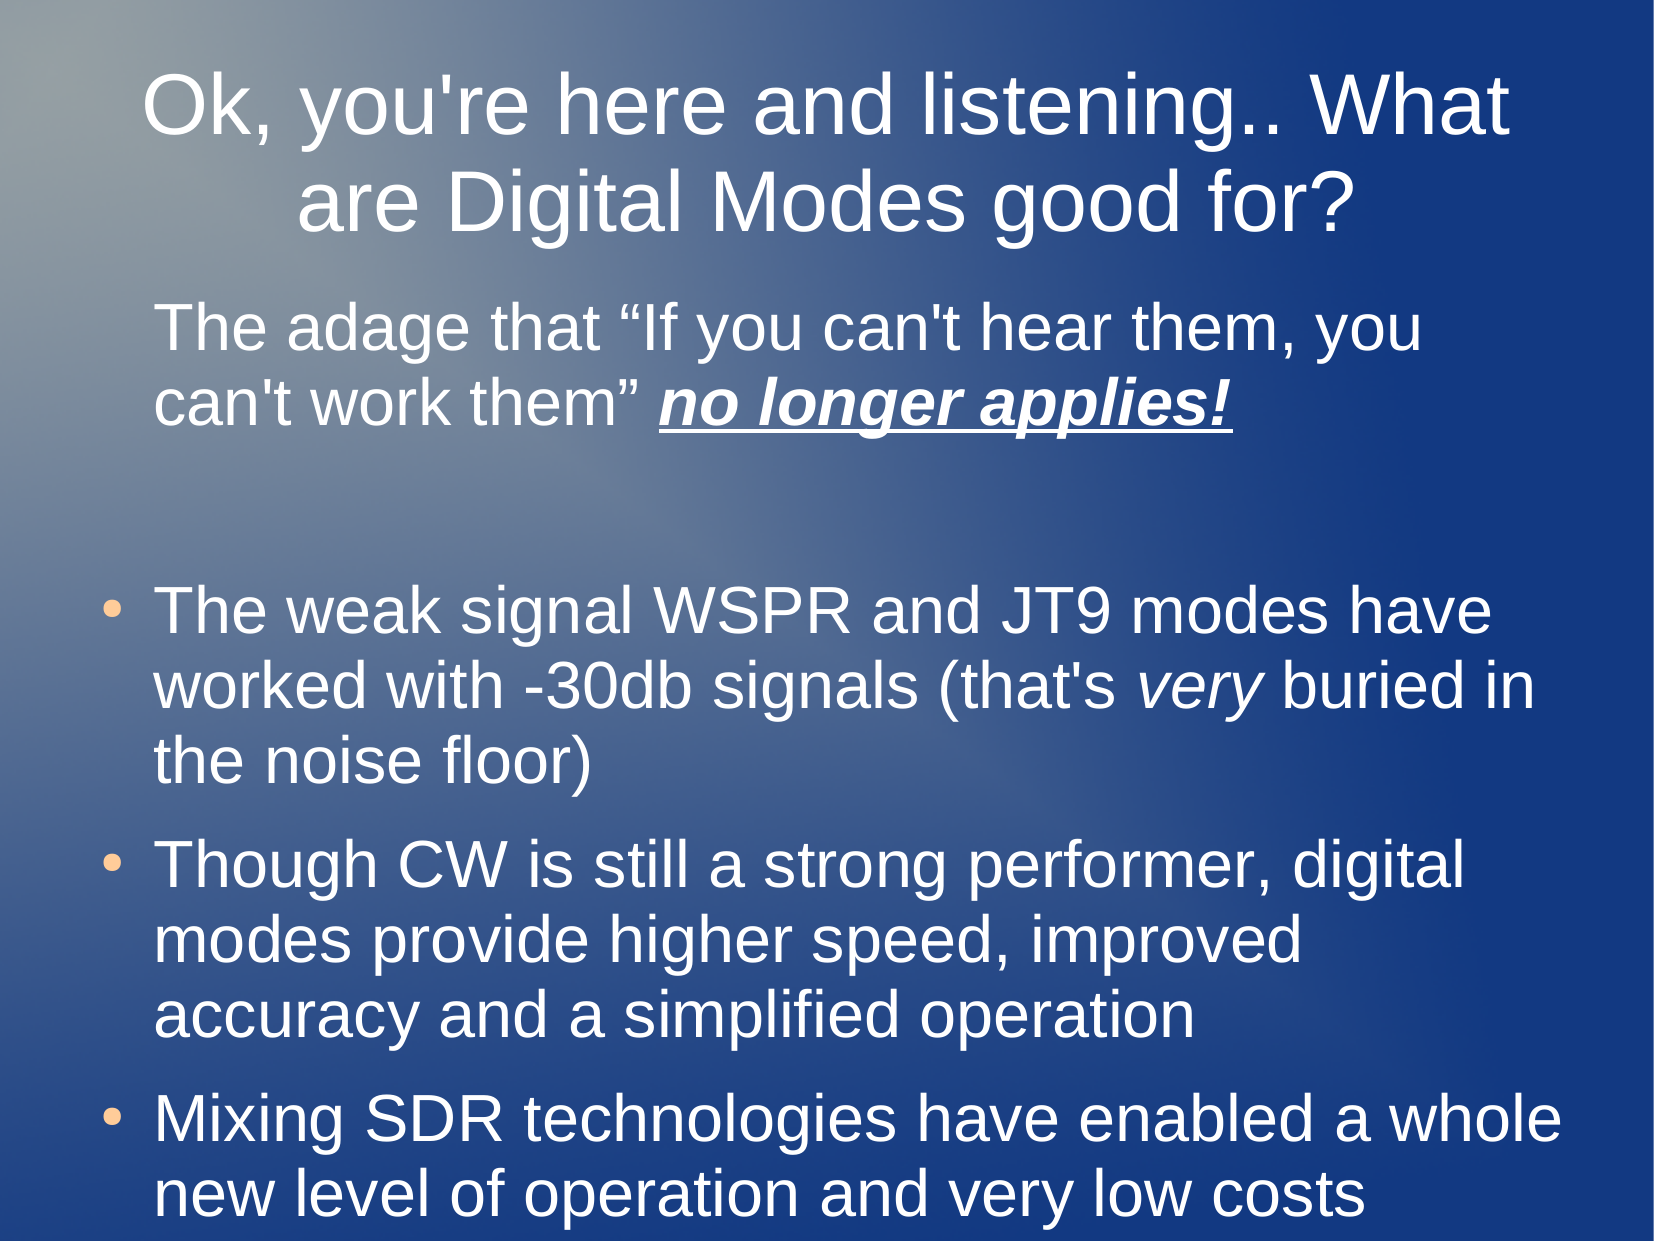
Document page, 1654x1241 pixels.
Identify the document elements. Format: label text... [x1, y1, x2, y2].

title Ok, you're here and listening.. What are Digital Modes good for? [82, 49, 1571, 257]
picture [0, 0, 1654, 1241]
list The adage that “If you can't hear them, you can't work them” no longer applies! The weak signal WSPR and JT9 modes have worked with -30db signals (that's very buried in the noise floor) Though CW is still a strong performer, digital modes provide higher speed, improved accuracy and a simplified operation Mixing SDR technologies have enabled a whole new level of operation and very low costs [82, 290, 1571, 1231]
